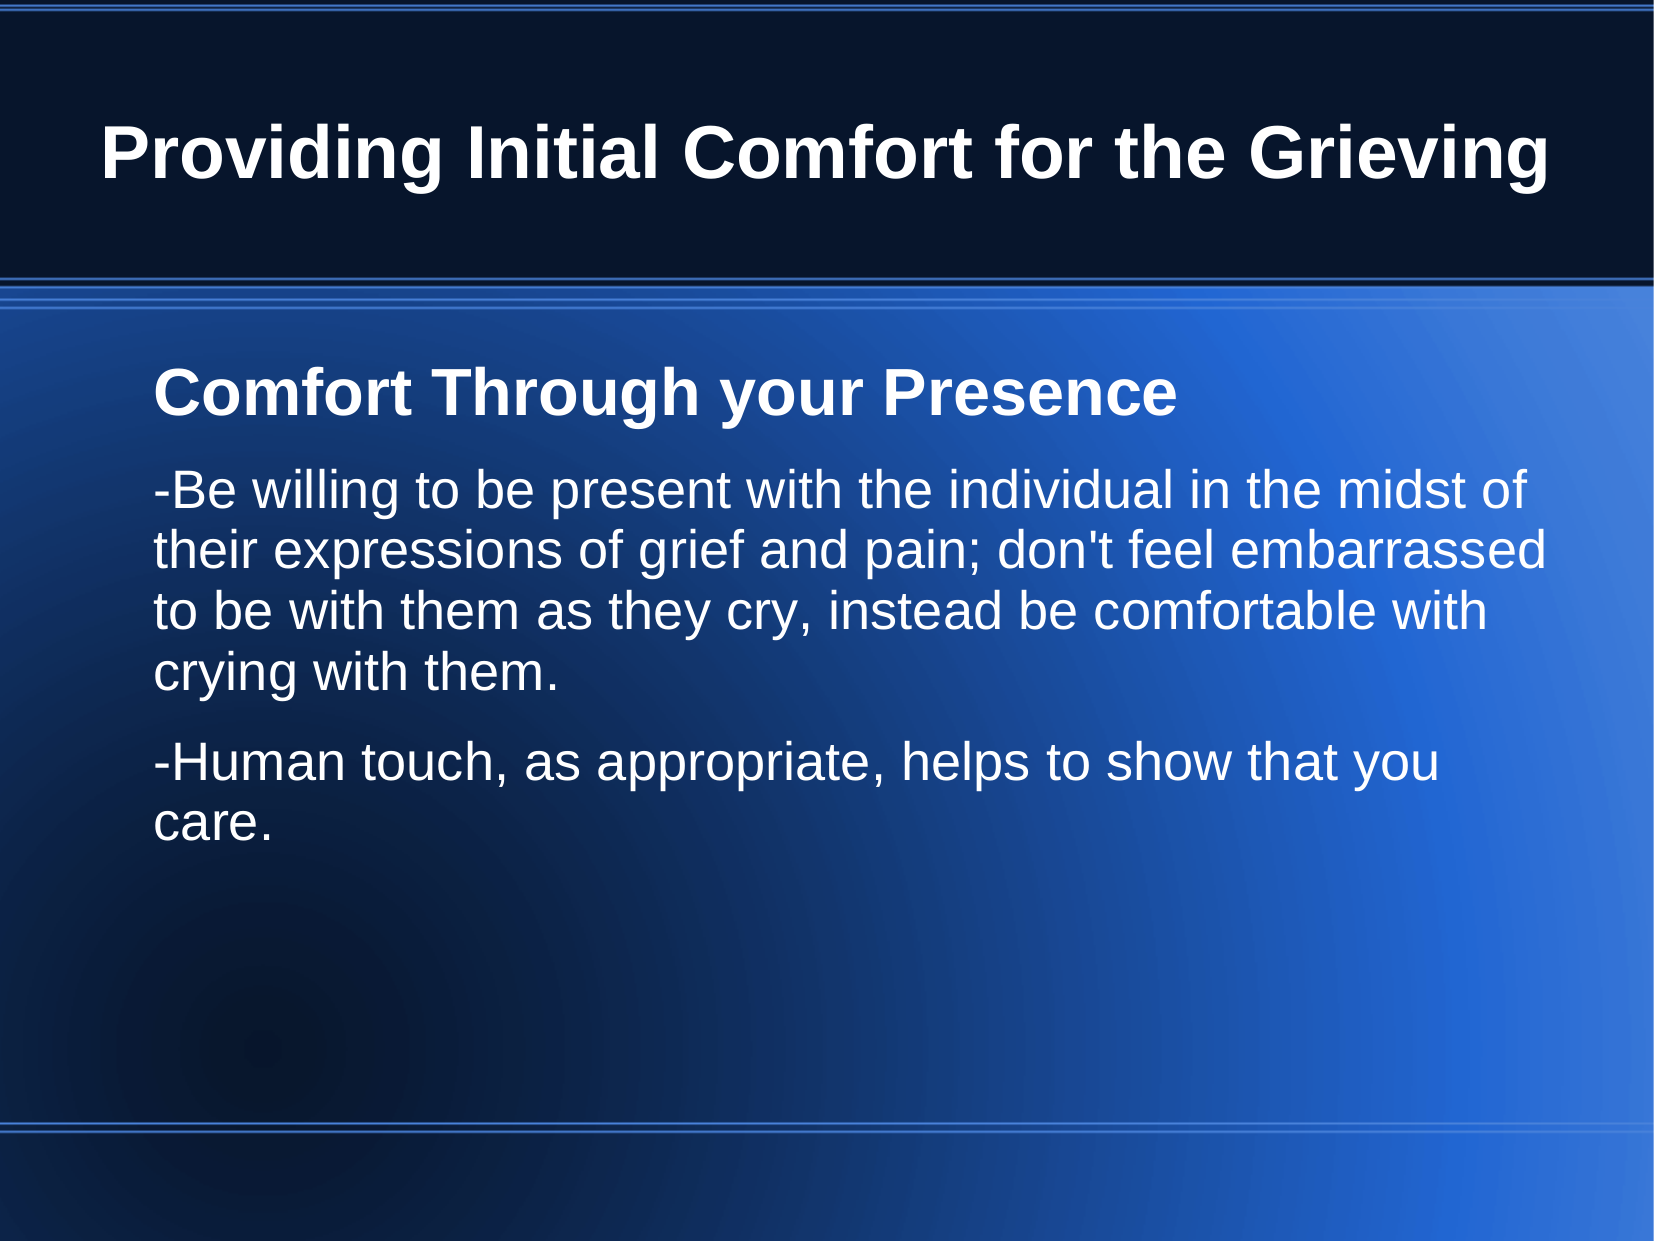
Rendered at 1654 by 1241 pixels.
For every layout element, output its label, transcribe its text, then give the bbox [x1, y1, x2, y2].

list Comfort Through your Presence -Be willing to be present with the individual in the midst of their expressions of grief and pain; don't feel embarrassed to be with them as they cry, instead be comfortable with crying with them. -Human touch, as appropriate, helps to show that you care. [82, 355, 1571, 1058]
title Providing Initial Comfort for the Grieving [82, 49, 1571, 257]
picture [0, 0, 1654, 1241]
